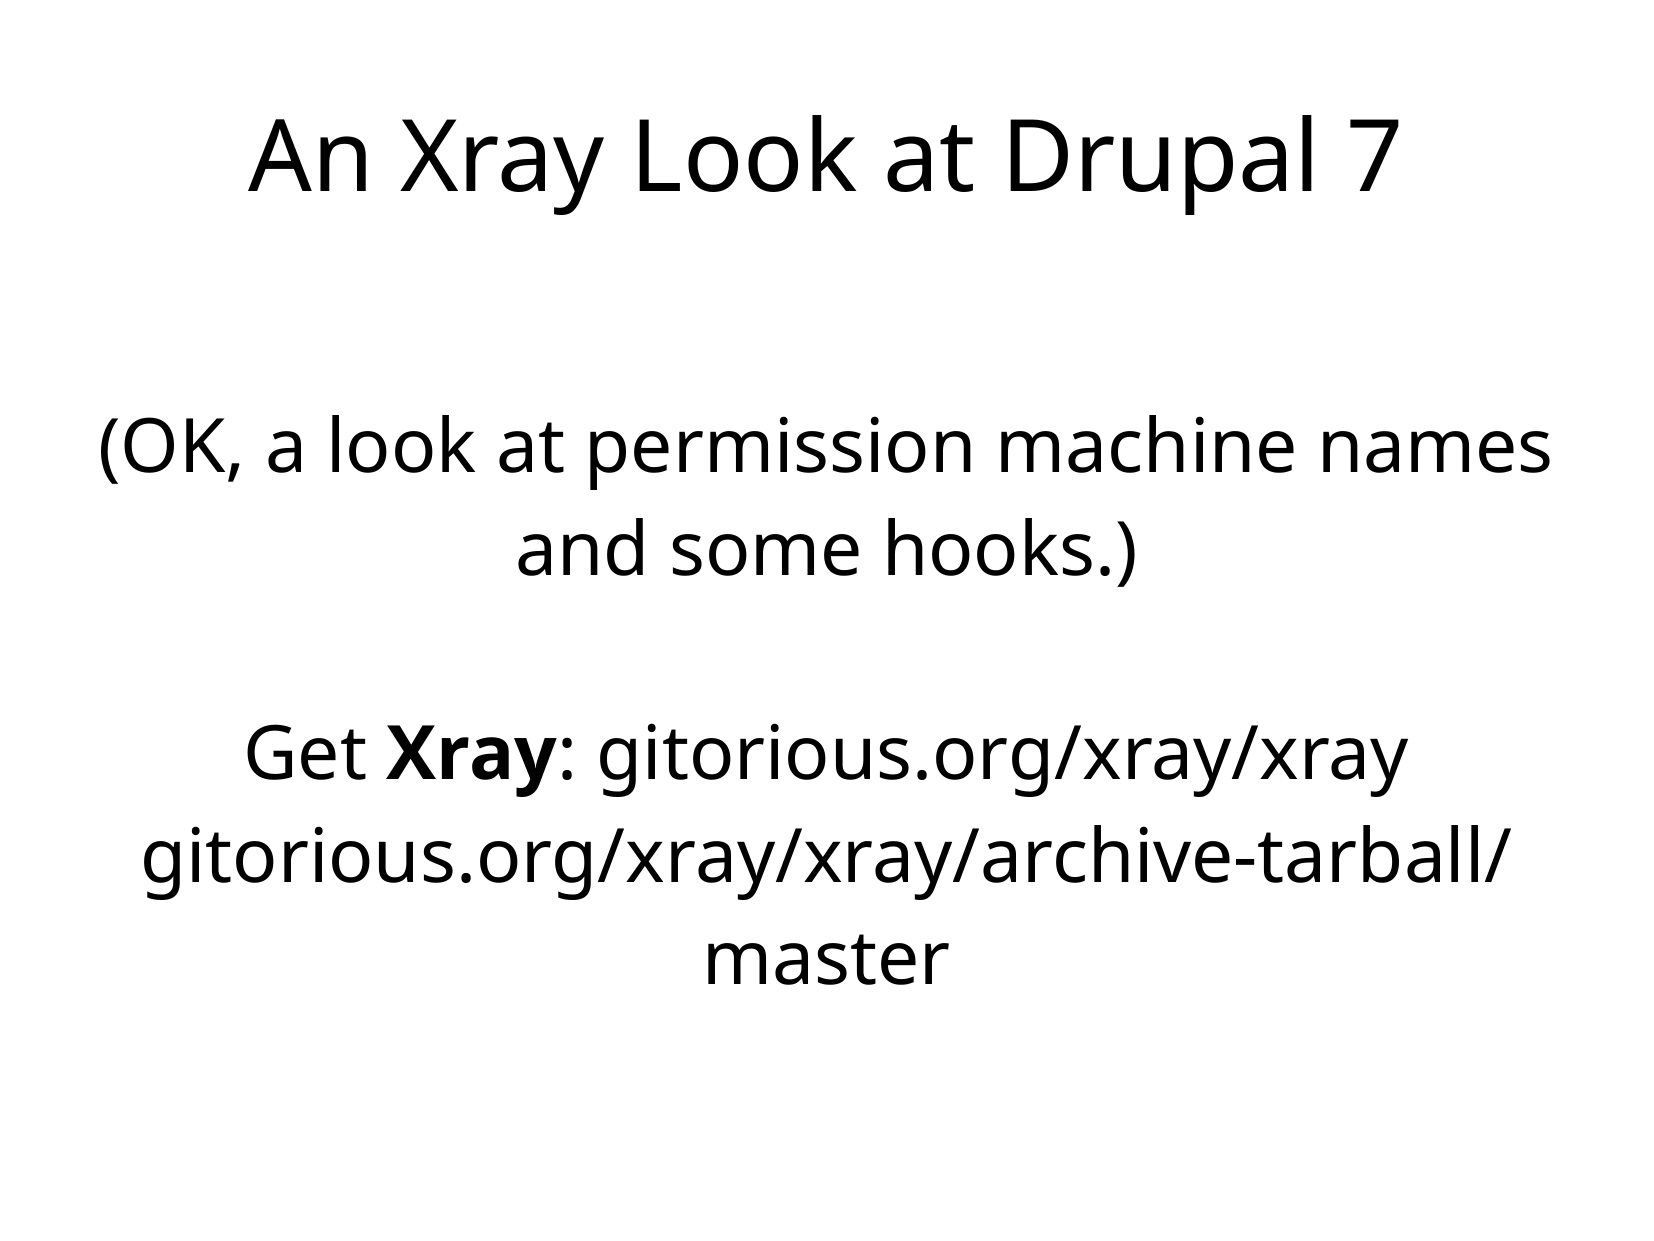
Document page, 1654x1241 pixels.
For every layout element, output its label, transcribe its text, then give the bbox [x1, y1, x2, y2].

subtitle (OK, a look at permission machine names and some hooks.) Get Xray: gitorious.org/xray/xray gitorious.org/xray/xray/archive-tarball/master [82, 297, 1571, 1102]
title An Xray Look at Drupal 7 [82, 56, 1571, 250]
